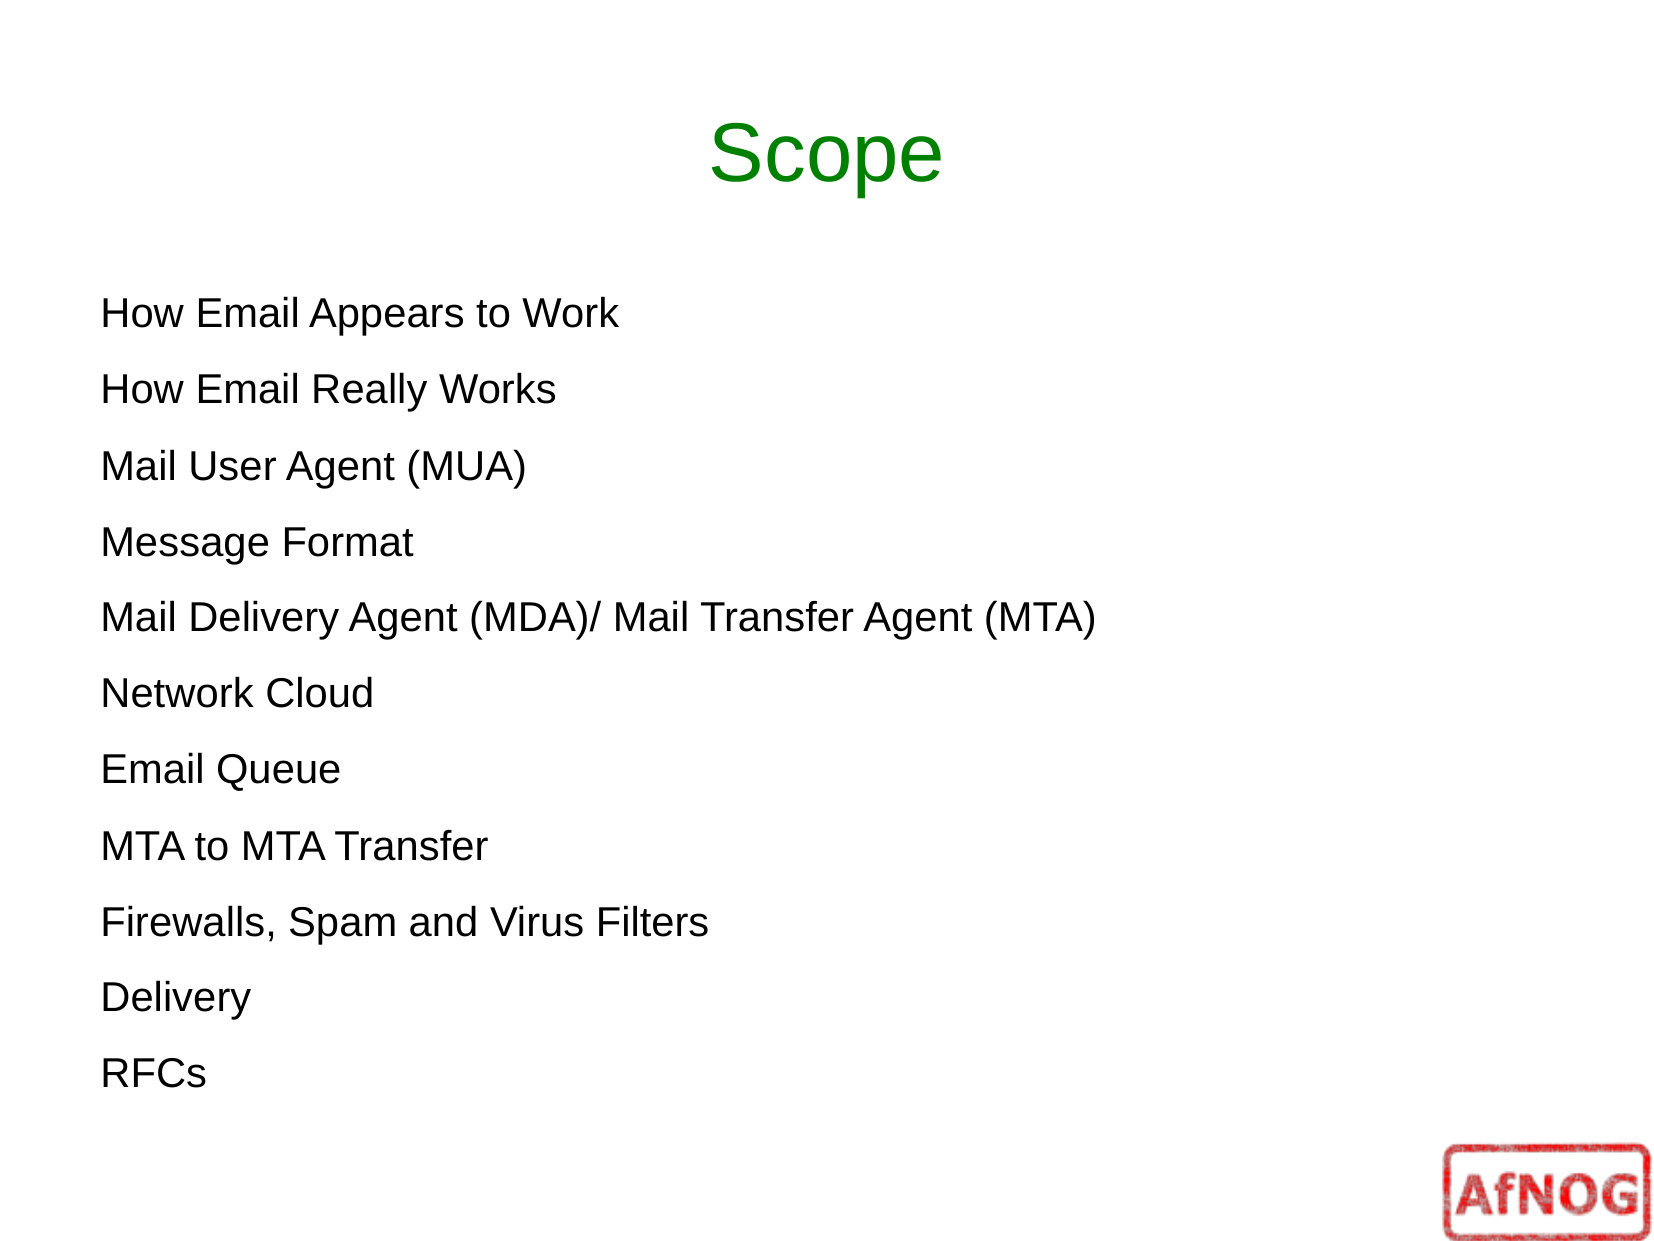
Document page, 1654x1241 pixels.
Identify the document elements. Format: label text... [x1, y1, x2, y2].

list How Email Appears to Work How Email Really Works Mail User Agent (MUA) Message Format Mail Delivery Agent (MDA)/ Mail Transfer Agent (MTA) Network Cloud Email Queue MTA to MTA Transfer Firewalls, Spam and Virus Filters Delivery RFCs [82, 290, 1571, 1097]
picture [1441, 1141, 1654, 1241]
title Scope [82, 49, 1571, 257]
